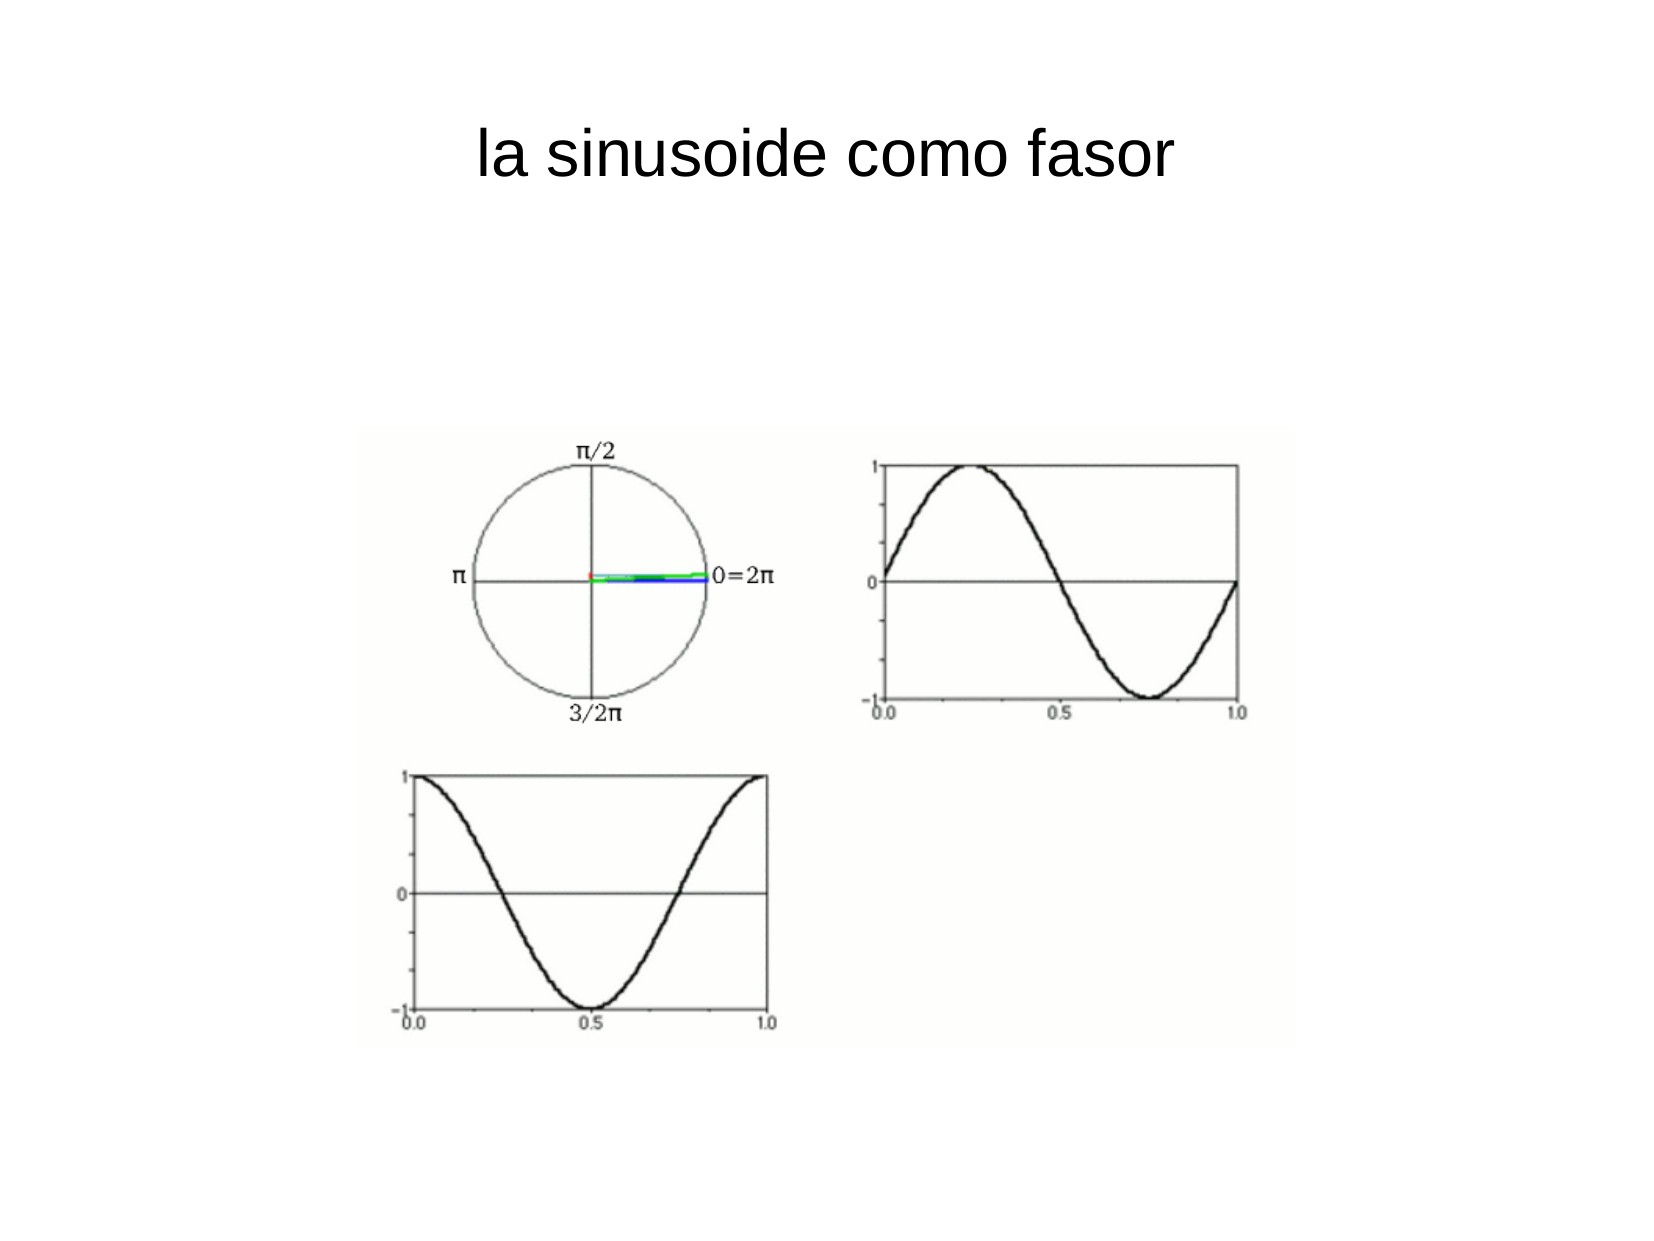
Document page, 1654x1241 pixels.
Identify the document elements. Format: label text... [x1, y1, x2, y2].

picture [356, 424, 1295, 1050]
title la sinusoide como fasor [82, 56, 1571, 250]
